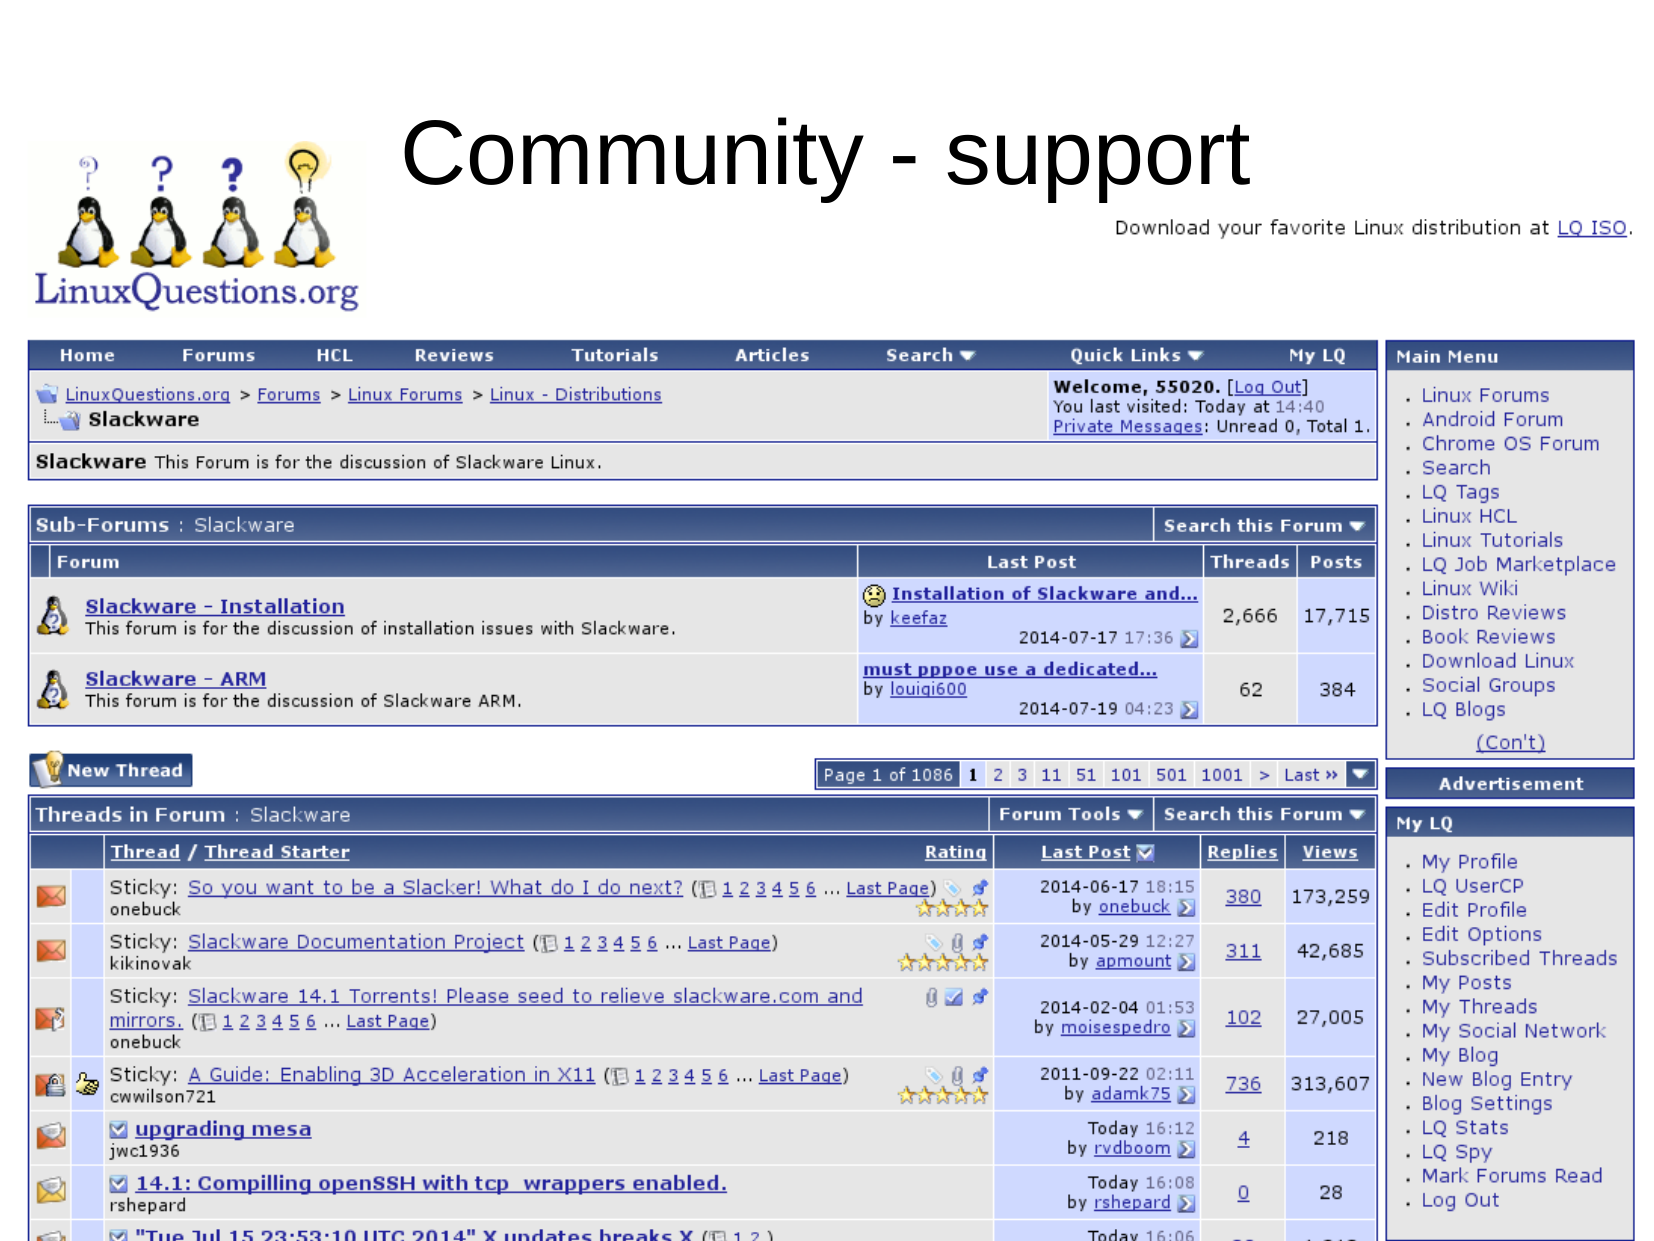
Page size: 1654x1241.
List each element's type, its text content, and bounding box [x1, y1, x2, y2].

title Community - support [82, 49, 1571, 257]
picture [13, 141, 1647, 1241]
